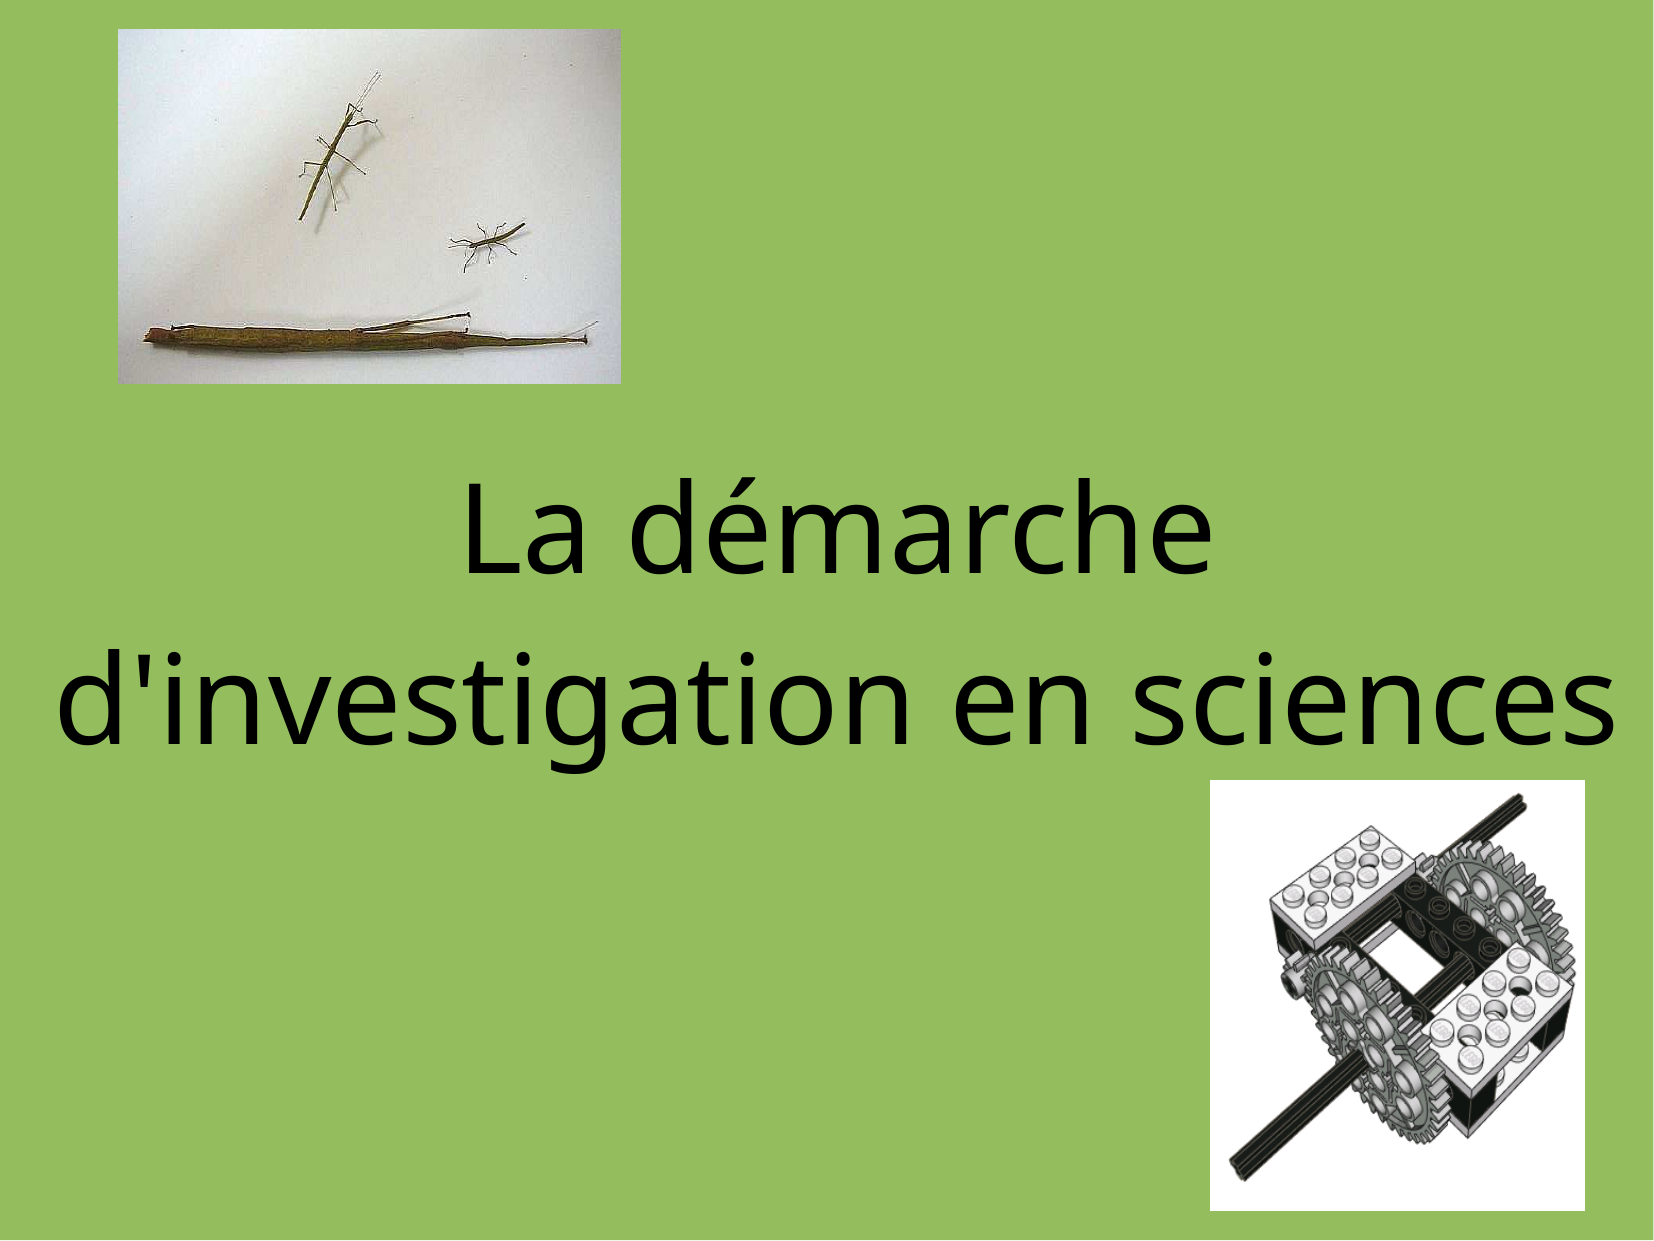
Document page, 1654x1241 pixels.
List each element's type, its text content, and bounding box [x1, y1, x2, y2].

text_box La démarche d'investigation en sciences [0, 0, 1654, 1241]
picture [1210, 780, 1585, 1211]
picture [118, 29, 621, 384]
